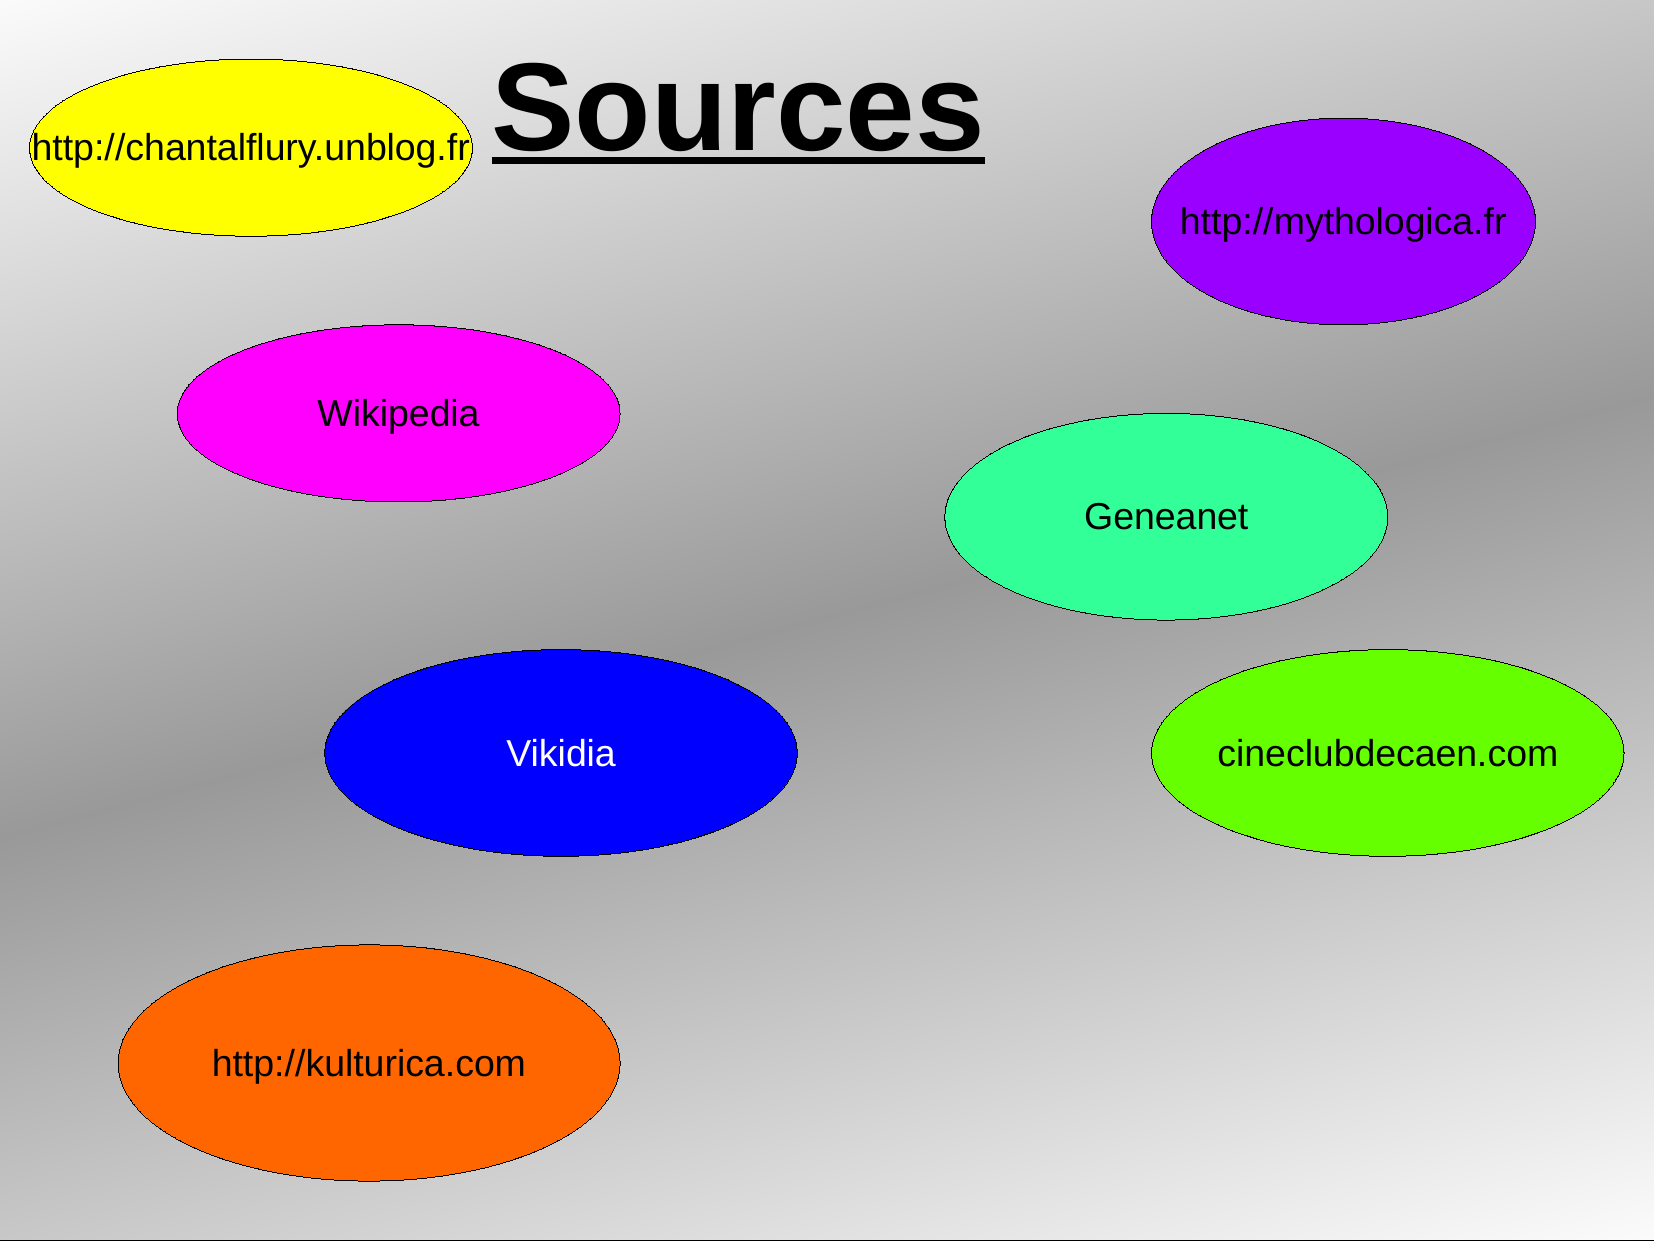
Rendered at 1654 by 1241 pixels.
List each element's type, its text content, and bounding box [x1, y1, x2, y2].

text_box [0, 0, 1654, 1241]
text_box cineclubdecaen.com [1151, 649, 1625, 857]
text_box Geneanet [944, 413, 1388, 621]
text_box http://kulturica.com [118, 944, 621, 1182]
text_box Wikipedia [177, 324, 621, 502]
text_box Vikidia [324, 649, 798, 857]
text_box http://chantalflury.unblog.fr [29, 59, 473, 237]
text_box http://mythologica.fr [1151, 118, 1536, 325]
text_box Sources [295, 29, 1182, 185]
